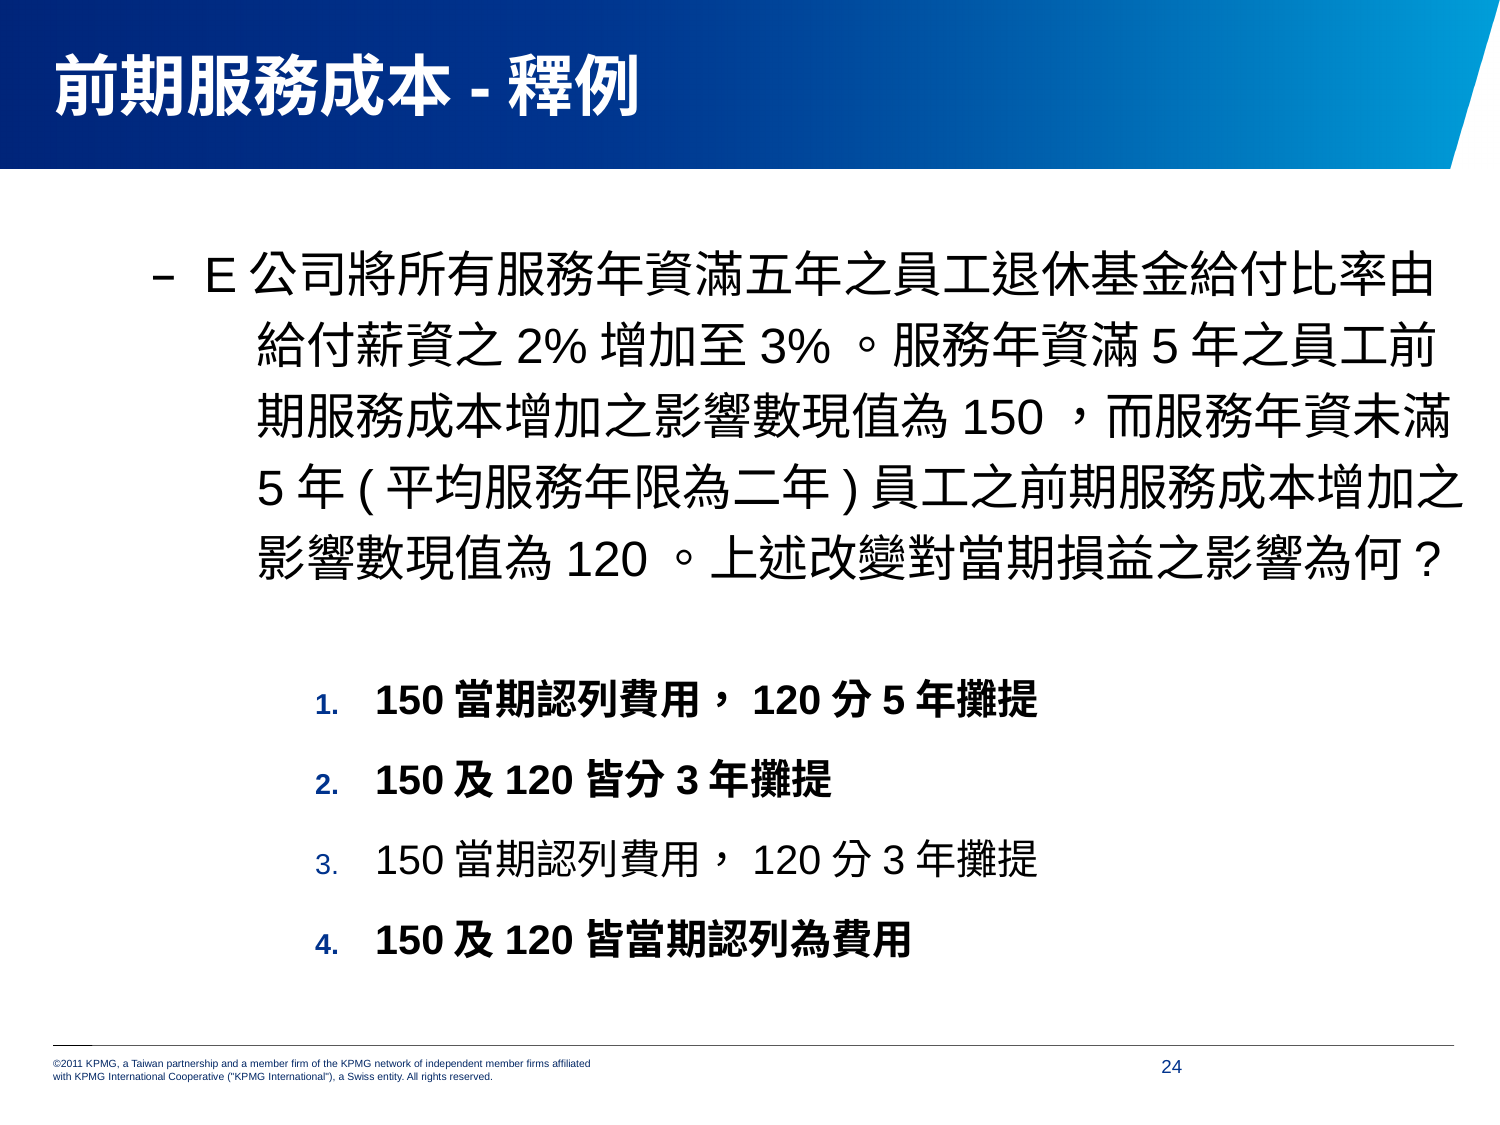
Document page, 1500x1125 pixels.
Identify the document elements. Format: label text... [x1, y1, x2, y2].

text_box [1146, 1047, 1418, 1094]
list E公司將所有服務年資滿五年之員工退休基金給付比率由給付薪資之2%增加至3%。服務年資滿5年之員工前期服務成本增加之影響數現值為150，而服務年資未滿5年(平均服務年限為二年)員工之前期服務成本增加之影響數現值為120。上述改變對當期損益之影響為何? 150當期認列費用，120分5年攤提 150及120皆分3年攤提 150當期認列費用，120分3年攤提 150及120皆當期認列為費用 [58, 230, 1477, 1024]
title 前期服務成本-釋例 [53, 19, 1456, 149]
